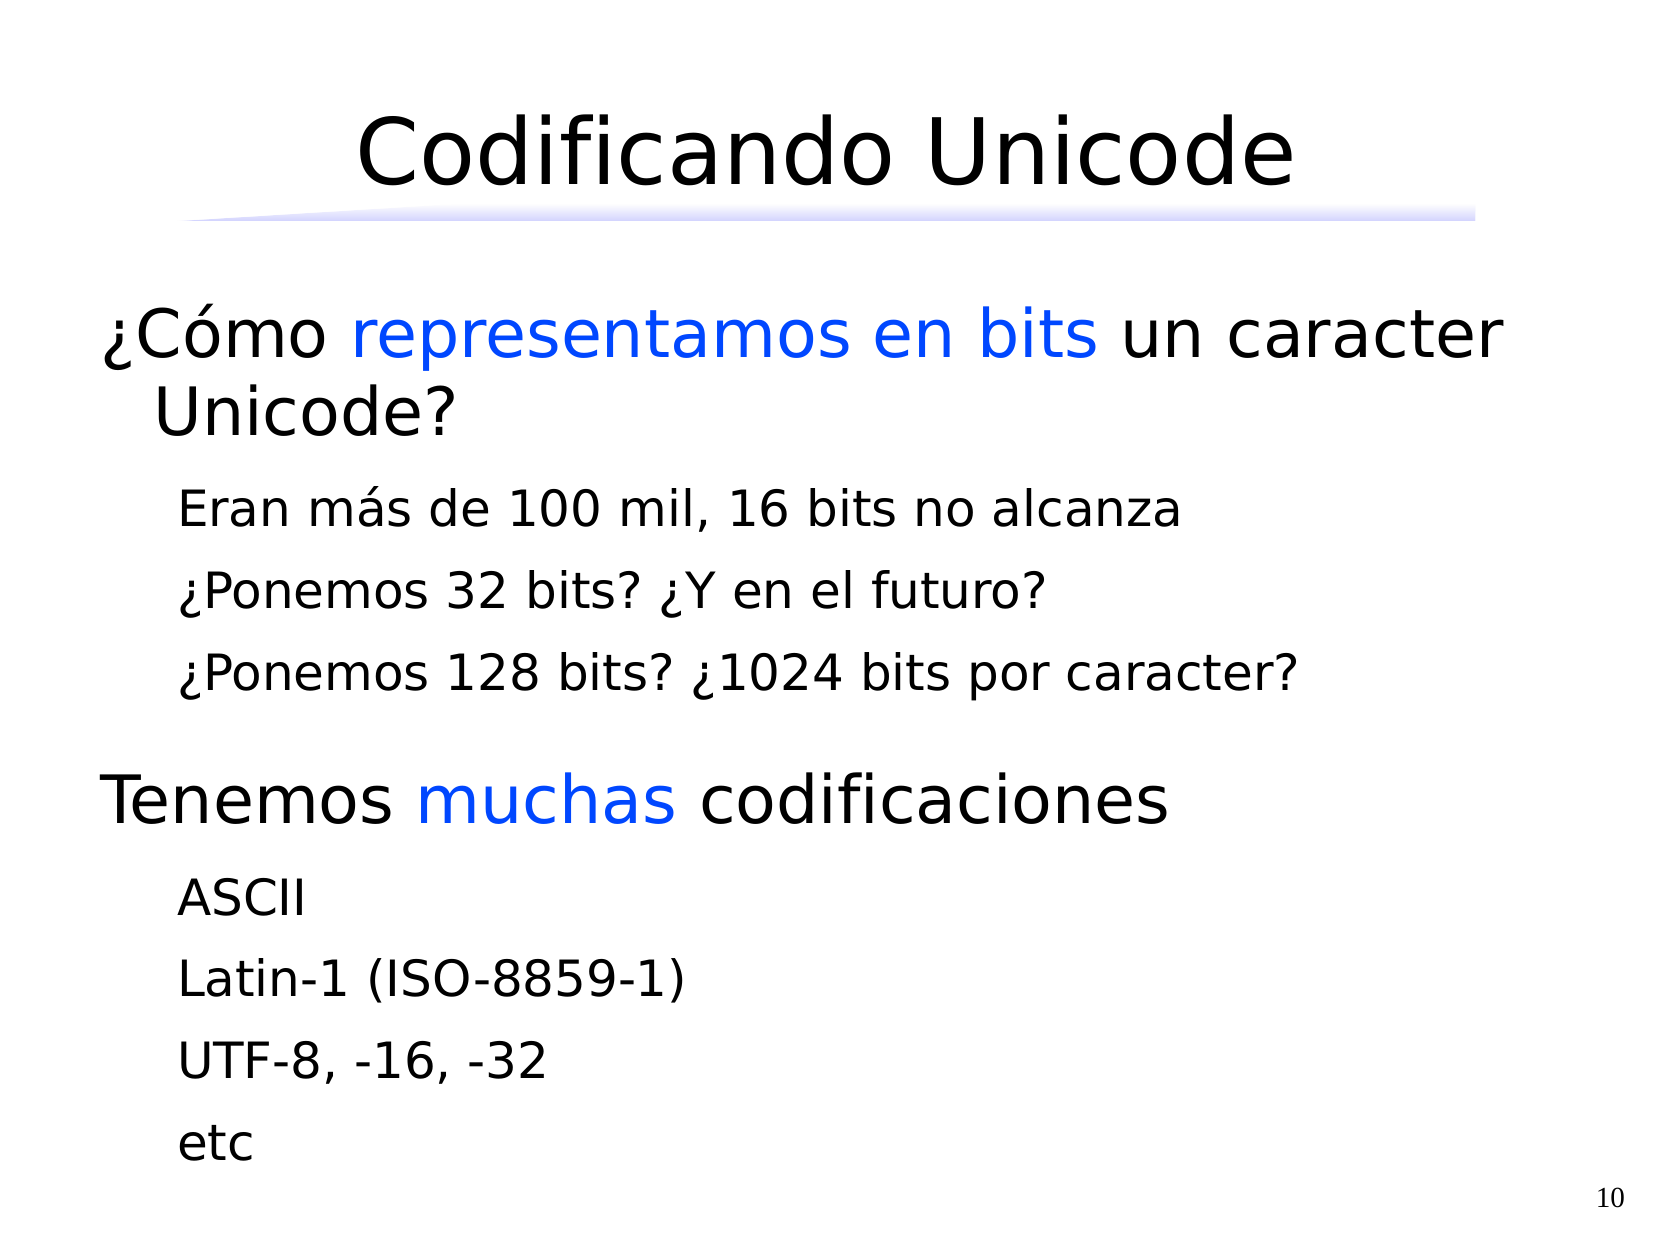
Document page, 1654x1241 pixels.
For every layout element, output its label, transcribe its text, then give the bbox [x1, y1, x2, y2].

title Codificando Unicode [82, 49, 1571, 257]
list ¿Cómo representamos en bits un caracter Unicode? Eran más de 100 mil, 16 bits no alcanza ¿Ponemos 32 bits? ¿Y en el futuro? ¿Ponemos 128 bits? ¿1024 bits por caracter? Tenemos muchas codificaciones ASCII Latin-1 (ISO-8859-1) UTF-8, -16, -32 etc [82, 295, 1536, 1173]
